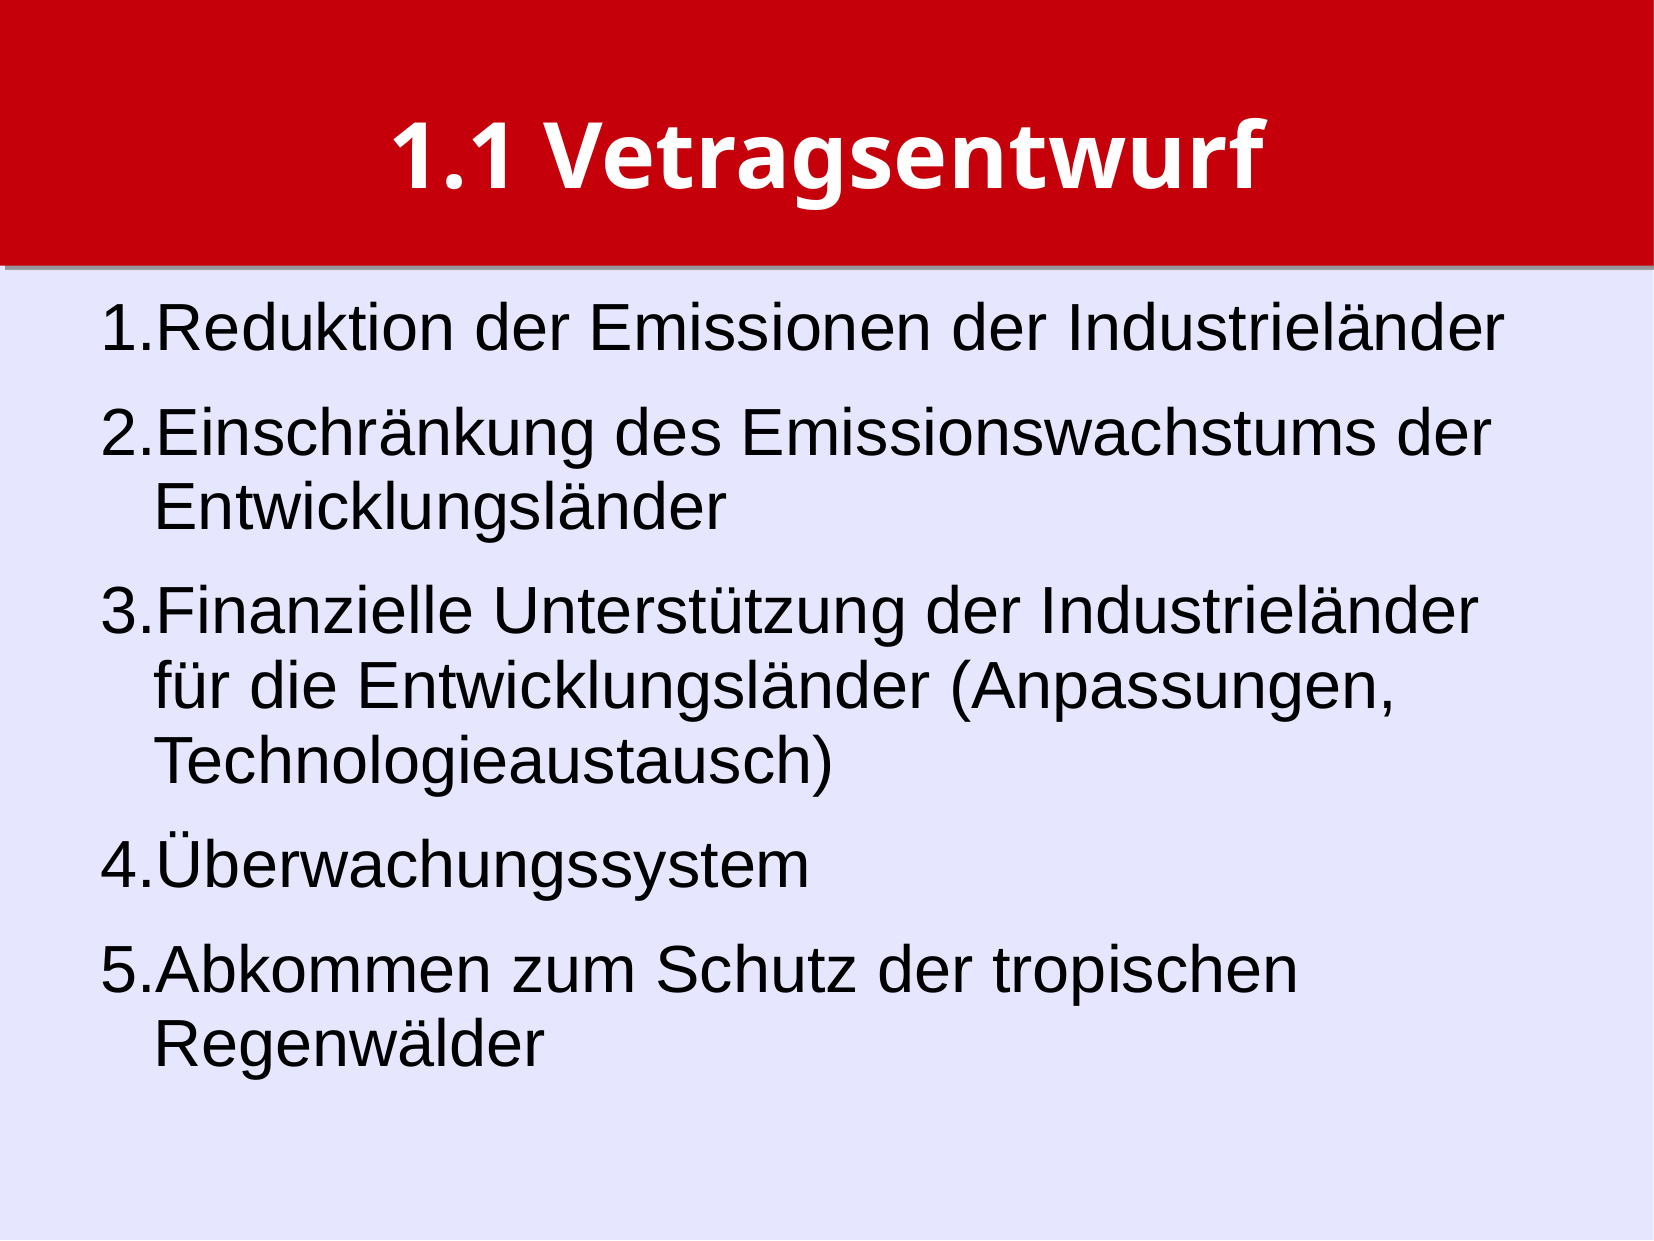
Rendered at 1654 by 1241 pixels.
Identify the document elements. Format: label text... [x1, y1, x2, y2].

list Reduktion der Emissionen der Industrieländer Einschränkung des Emissionswachstums der Entwicklungsländer Finanzielle Unterstützung der Industrieländer für die Entwicklungsländer (Anpassungen, Technologieaustausch) Überwachungssystem Abkommen zum Schutz der tropischen Regenwälder [82, 290, 1571, 1109]
title 1.1 Vetragsentwurf [82, 56, 1571, 250]
